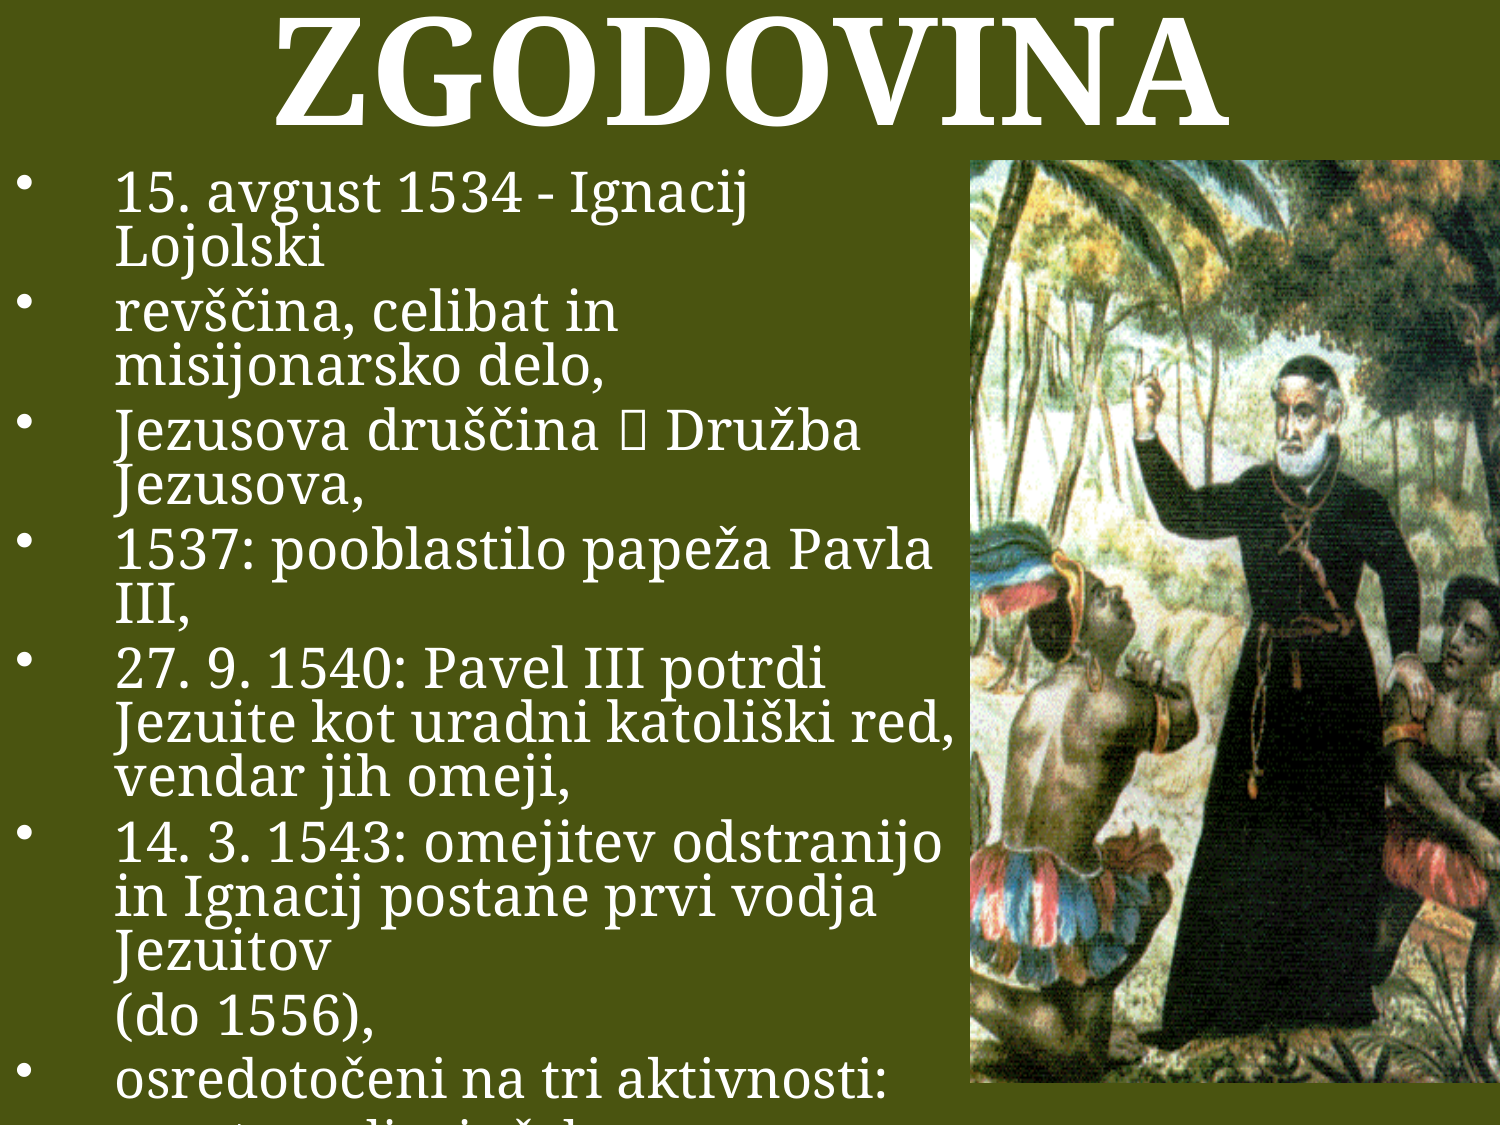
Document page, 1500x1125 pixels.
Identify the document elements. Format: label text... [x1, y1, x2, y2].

list 15. avgust 1534 - Ignacij Lojolski revščina, celibat in misijonarsko delo, Jezusova druščina  Družba Jezusova, 1537: pooblastilo papeža Pavla III, 27. 9. 1540: Pavel III potrdi Jezuite kot uradni katoliški red, vendar jih omeji, 14. 3. 1543: omejitev odstranijo in Ignacij postane prvi vodja Jezuitov (do 1556), osredotočeni na tri aktivnosti: ustanavljanje šol, širjenje vere med nekristjani, zaustavljanje protestantizma, 1554: napisana Jezuitska ustava. [0, 90, 987, 1125]
title ZGODOVINA [0, 0, 1500, 160]
picture [970, 160, 1500, 1083]
